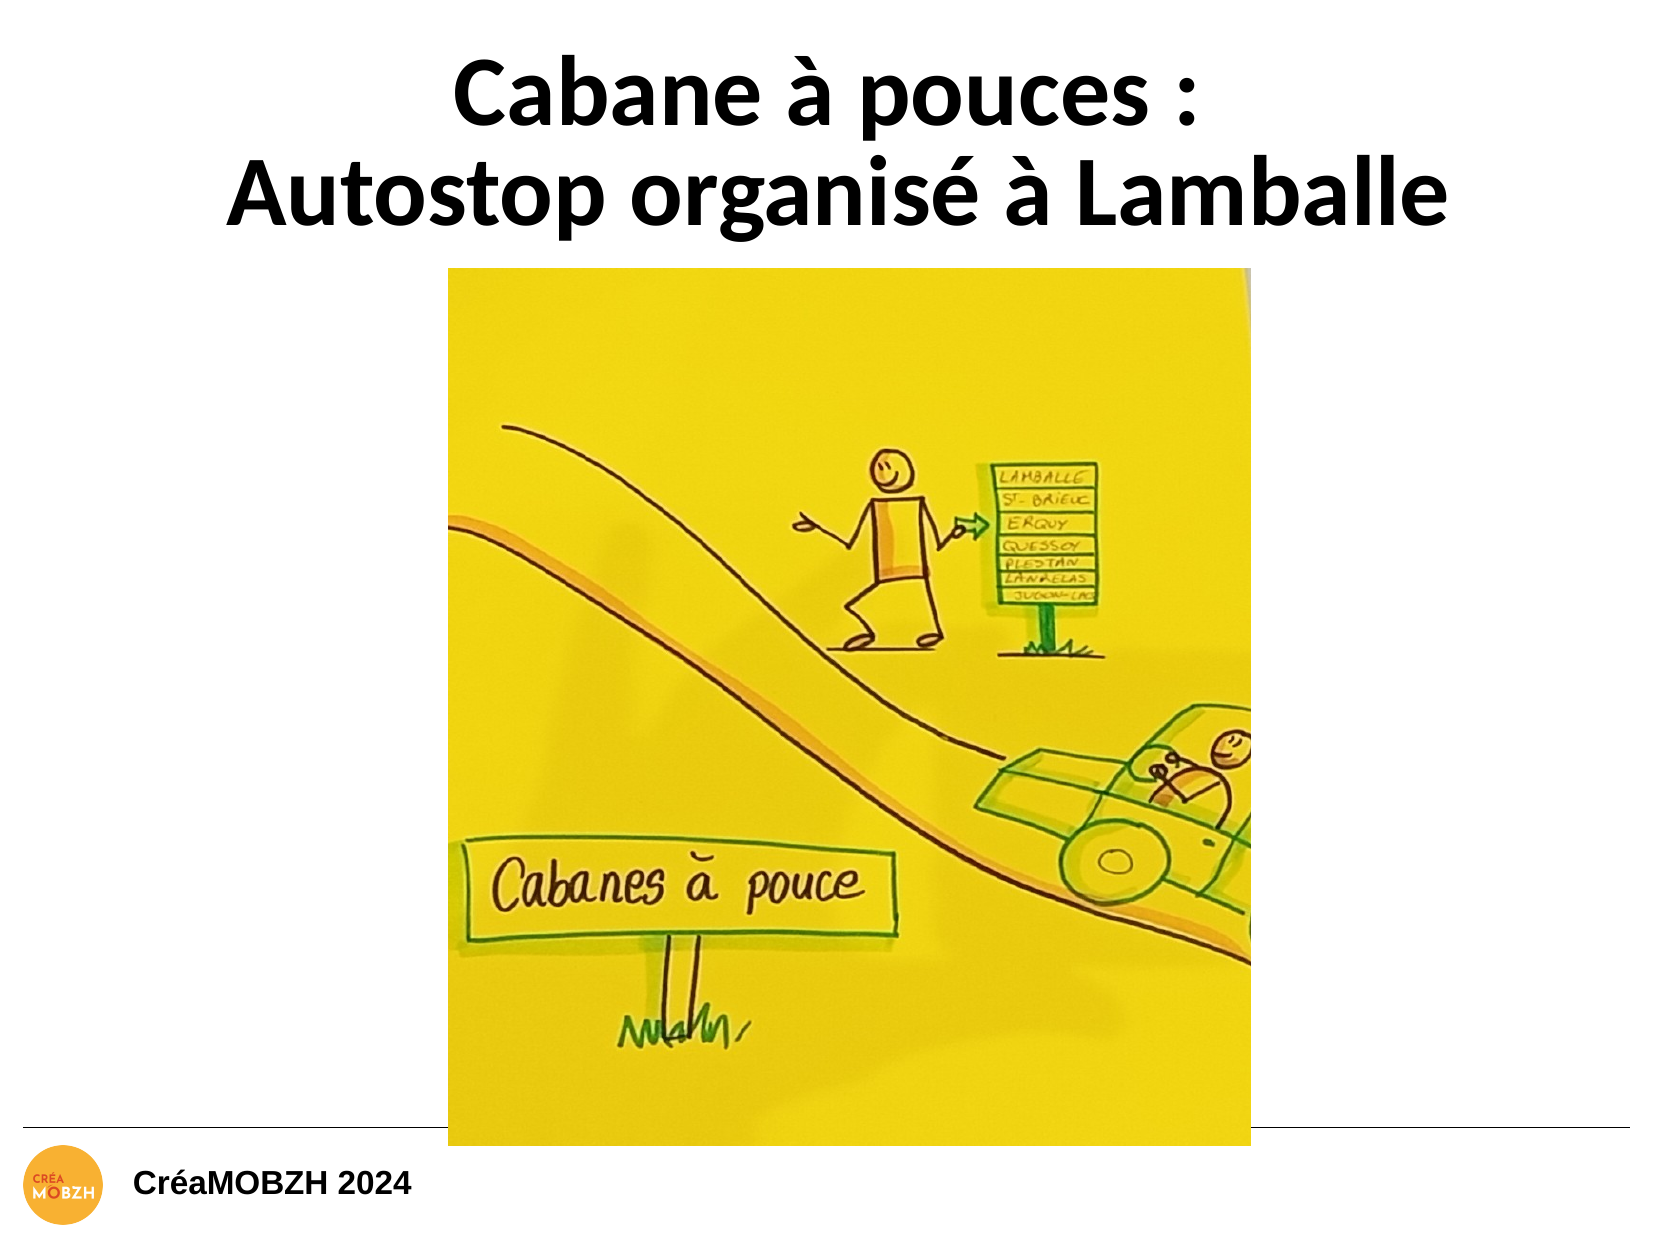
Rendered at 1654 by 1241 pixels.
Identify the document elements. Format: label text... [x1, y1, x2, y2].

picture [23, 1145, 103, 1225]
picture [448, 268, 1252, 1146]
title Cabane à pouces : Autostop organisé à Lamballe [106, 47, 1571, 255]
text_box CréaMOBZH 2024 [118, 1157, 1040, 1241]
